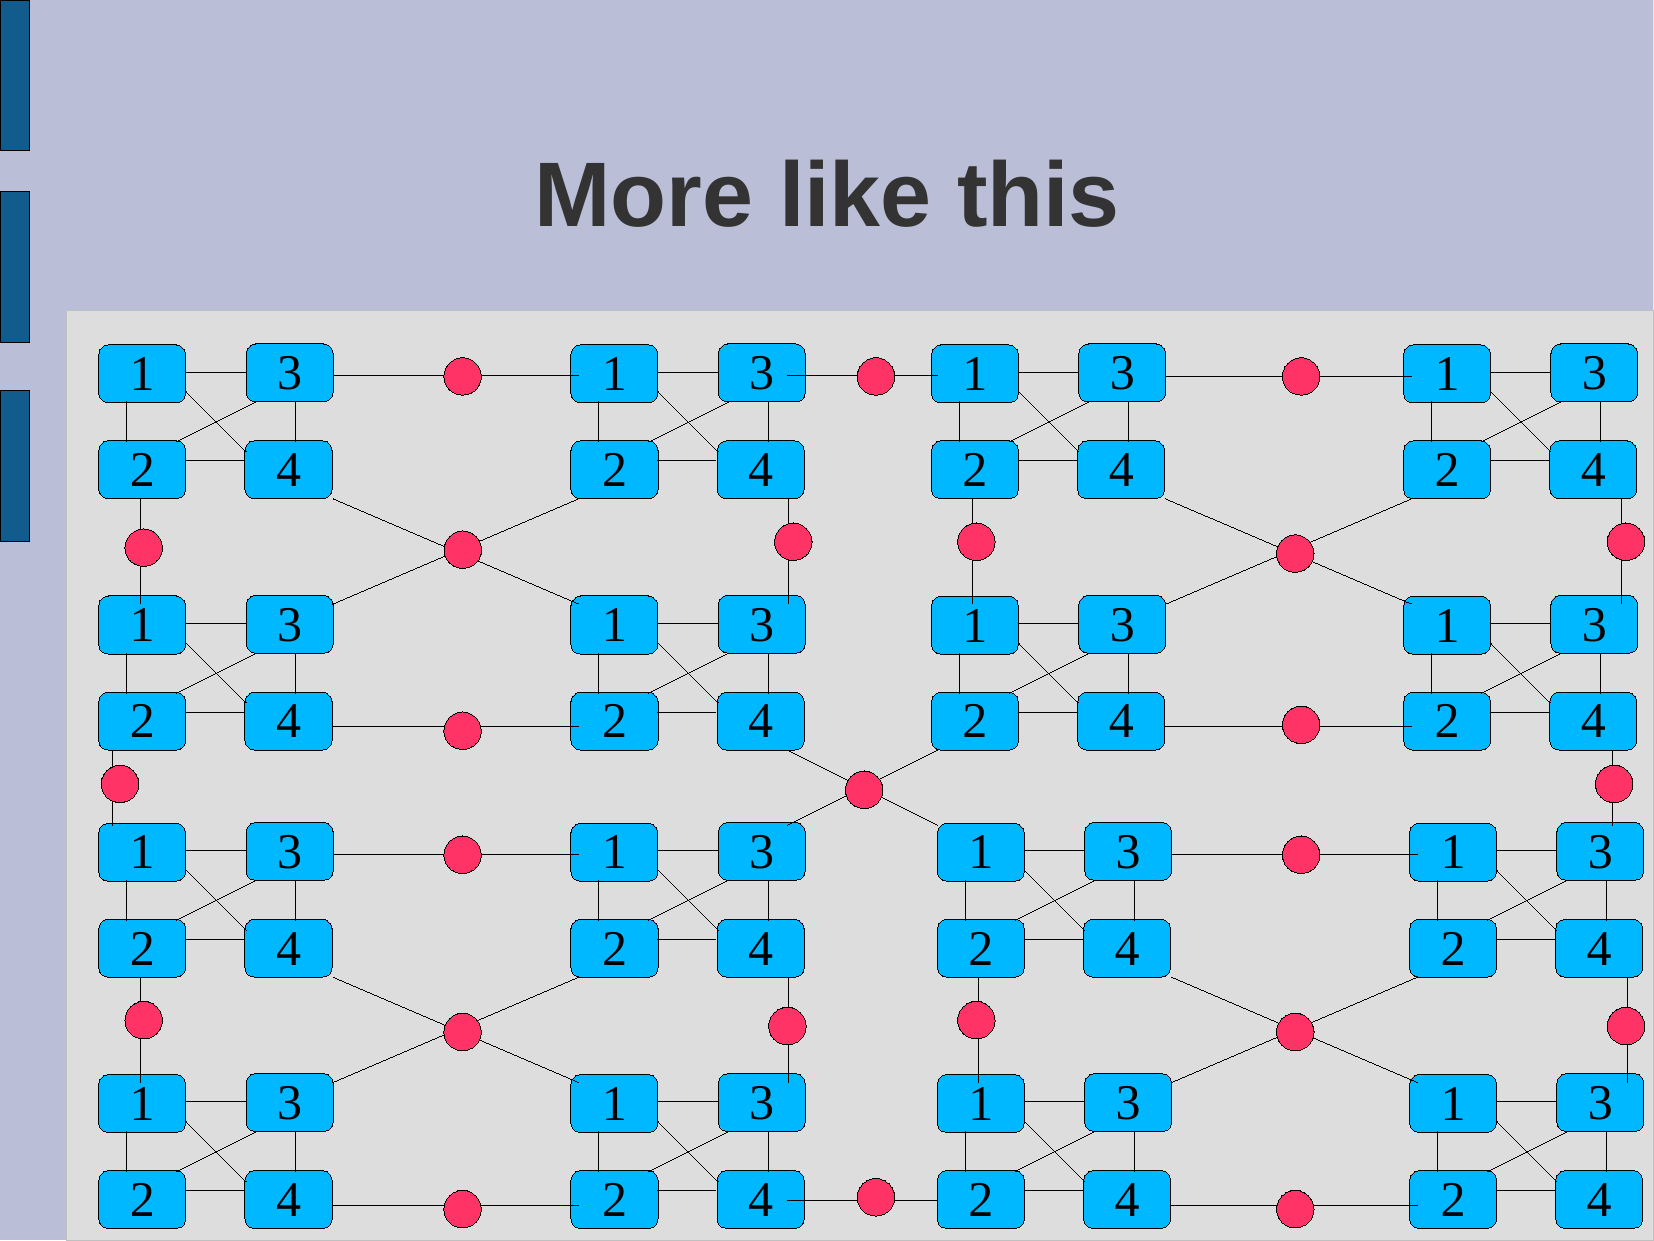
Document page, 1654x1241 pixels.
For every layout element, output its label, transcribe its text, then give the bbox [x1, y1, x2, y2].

text_box 2 [570, 440, 659, 499]
text_box 4 [1077, 692, 1165, 751]
text_box 1 [570, 344, 658, 403]
text_box 1 [937, 823, 1025, 882]
text_box 2 [931, 692, 1019, 751]
text_box 3 [1078, 595, 1166, 654]
text_box 2 [98, 692, 186, 751]
text_box 4 [244, 440, 333, 499]
text_box 3 [1078, 343, 1166, 402]
text_box 3 [246, 1073, 334, 1132]
text_box 4 [717, 1170, 805, 1229]
text_box [1276, 1013, 1315, 1051]
text_box [857, 357, 895, 396]
text_box [443, 711, 482, 750]
text_box [1607, 522, 1645, 561]
text_box 1 [1409, 1074, 1497, 1133]
text_box [443, 1190, 482, 1228]
text_box 2 [98, 919, 186, 978]
text_box [444, 530, 482, 569]
text_box 4 [244, 1170, 333, 1229]
text_box 2 [937, 1170, 1025, 1229]
text_box [774, 522, 813, 561]
text_box 4 [1555, 919, 1643, 978]
text_box 4 [1083, 919, 1171, 978]
text_box 3 [718, 822, 806, 881]
text_box [101, 765, 139, 803]
title More like this [121, 91, 1534, 299]
text_box 4 [1083, 1170, 1171, 1229]
text_box 1 [98, 823, 186, 882]
text_box 1 [931, 344, 1019, 403]
text_box 4 [1077, 440, 1165, 499]
text_box 1 [931, 596, 1019, 655]
text_box 4 [717, 692, 805, 751]
text_box [1282, 357, 1320, 396]
text_box 1 [1403, 596, 1491, 655]
text_box 4 [717, 919, 805, 978]
text_box [957, 1001, 996, 1039]
text_box [768, 1007, 807, 1045]
text_box 3 [1556, 822, 1644, 881]
text_box [443, 835, 482, 874]
text_box [124, 528, 163, 567]
text_box 4 [717, 440, 805, 499]
text_box 3 [1556, 1073, 1644, 1132]
text_box 1 [1403, 344, 1491, 403]
text_box 3 [246, 343, 334, 402]
text_box 2 [570, 919, 659, 978]
text_box 3 [718, 1073, 806, 1132]
text_box 3 [246, 822, 334, 881]
text_box [1282, 835, 1320, 874]
text_box 1 [570, 1074, 658, 1133]
text_box [124, 1001, 163, 1039]
text_box [443, 1013, 482, 1051]
text_box 1 [98, 595, 186, 655]
text_box 3 [718, 595, 806, 654]
text_box [443, 357, 482, 396]
text_box [1282, 706, 1320, 744]
text_box [1276, 534, 1315, 573]
text_box 3 [1084, 822, 1172, 881]
text_box 3 [1550, 343, 1638, 402]
text_box [1607, 1007, 1645, 1045]
text_box [845, 770, 883, 809]
text_box 1 [570, 823, 658, 882]
text_box 1 [98, 344, 186, 403]
text_box 1 [937, 1074, 1025, 1133]
text_box 1 [98, 1074, 186, 1133]
text_box [1595, 765, 1633, 803]
text_box 2 [1403, 692, 1491, 751]
text_box 2 [98, 1170, 186, 1229]
text_box 3 [246, 595, 334, 654]
text_box 2 [1403, 440, 1491, 499]
text_box 4 [1549, 440, 1637, 499]
text_box 2 [931, 440, 1019, 499]
text_box 2 [570, 1170, 659, 1229]
text_box 2 [1409, 919, 1497, 978]
text_box 3 [1084, 1073, 1172, 1132]
text_box 1 [1409, 823, 1497, 882]
text_box 3 [1550, 595, 1638, 654]
text_box 2 [98, 440, 186, 499]
text_box 4 [244, 692, 333, 751]
text_box 4 [244, 919, 333, 978]
text_box [1276, 1190, 1315, 1228]
text_box 1 [570, 595, 658, 655]
text_box 4 [1555, 1170, 1643, 1229]
text_box 2 [937, 919, 1025, 978]
text_box 4 [1549, 692, 1637, 751]
text_box 2 [1409, 1170, 1497, 1229]
text_box [957, 522, 996, 561]
text_box 3 [718, 343, 806, 402]
text_box [857, 1178, 895, 1217]
text_box 2 [570, 692, 659, 751]
